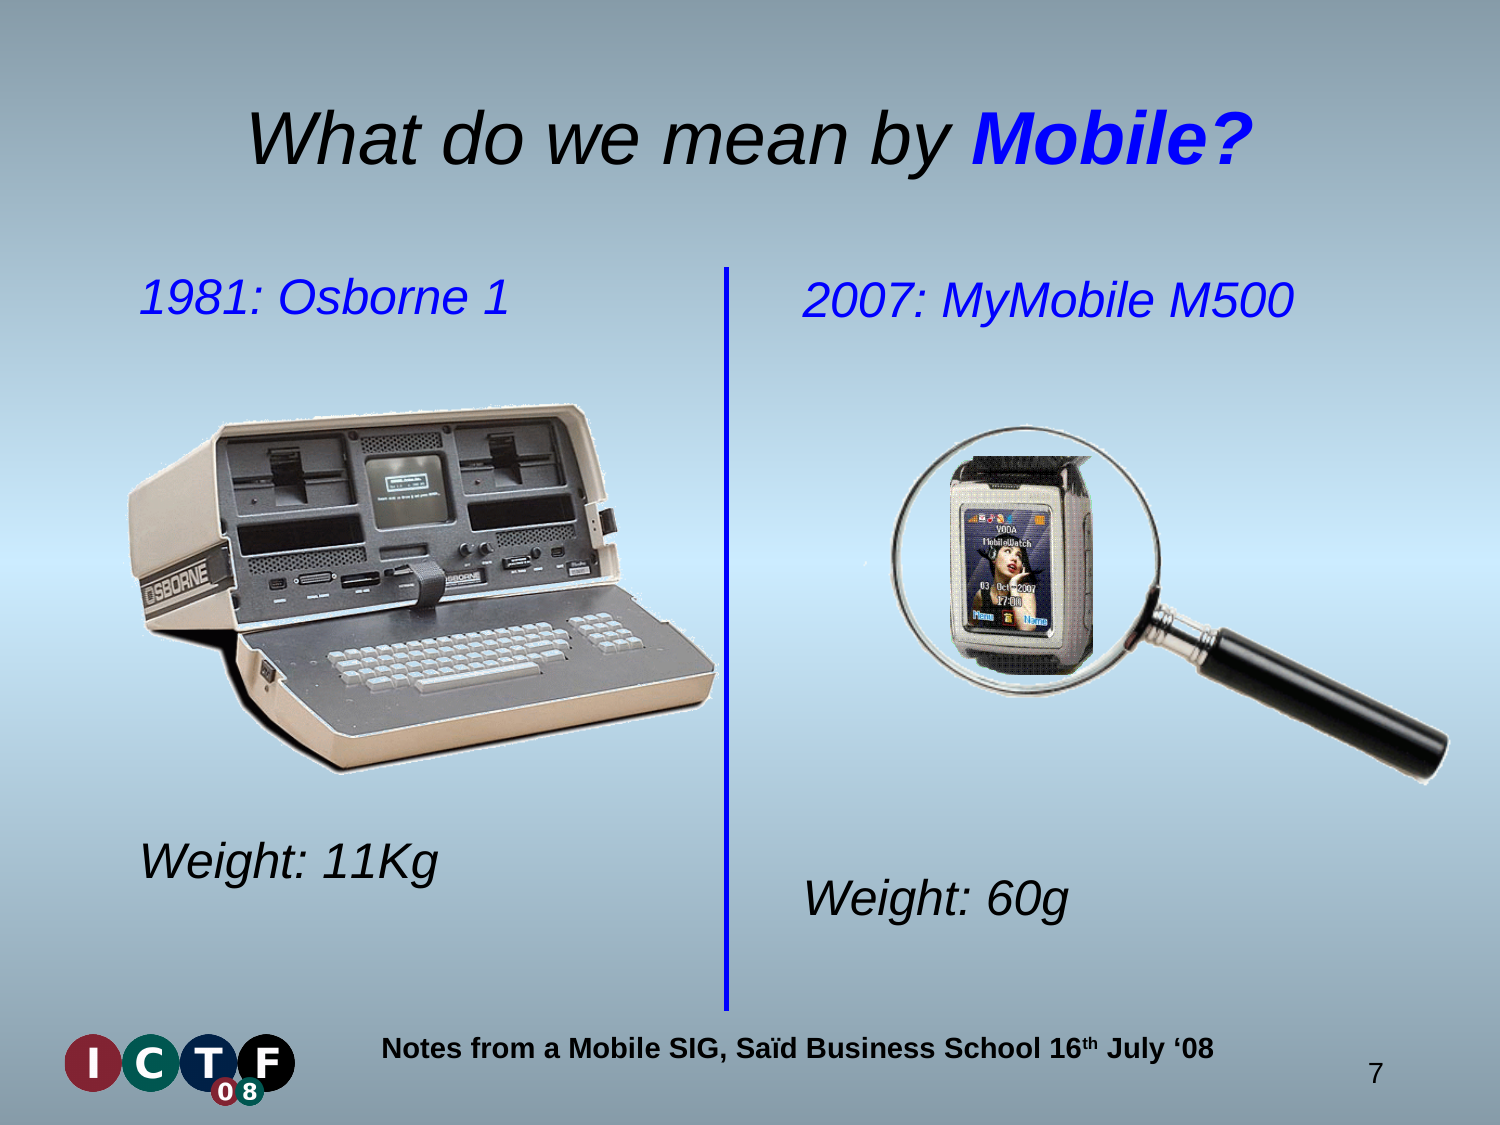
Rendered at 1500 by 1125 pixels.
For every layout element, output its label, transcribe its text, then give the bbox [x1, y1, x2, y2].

picture [845, 361, 1471, 831]
list 1981: Osborne 1 Weight: 11Kg [123, 267, 724, 965]
text_box 2007: MyMobile M500 Weight: 60g [787, 267, 1400, 965]
title What do we mean by Mobile? [75, 45, 1426, 233]
list 1981: Osborne 1 Weight: 11Kg [729, 267, 736, 965]
picture [123, 402, 719, 775]
picture [64, 1034, 295, 1106]
